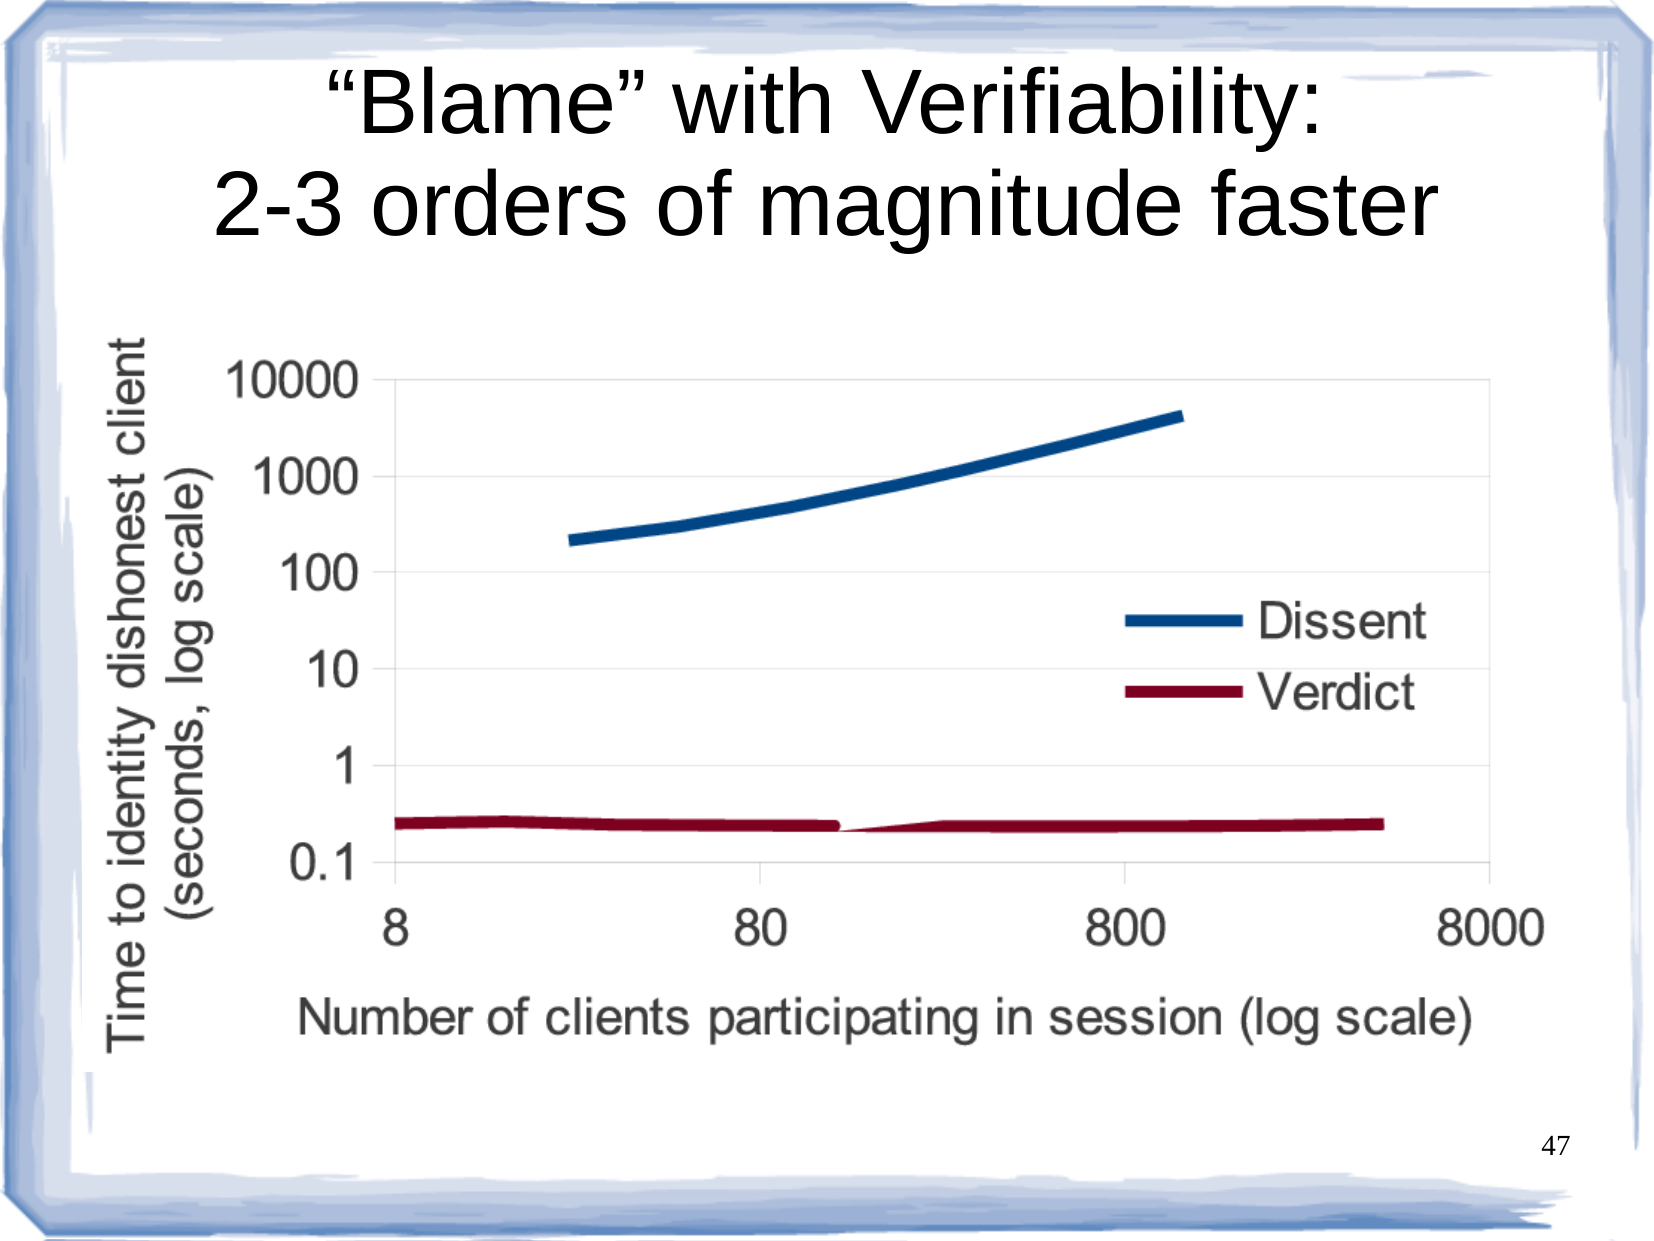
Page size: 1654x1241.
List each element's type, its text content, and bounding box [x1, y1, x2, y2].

title “Blame” with Verifiability: 2-3 orders of magnitude faster [82, 49, 1571, 257]
picture [0, 0, 1654, 1241]
